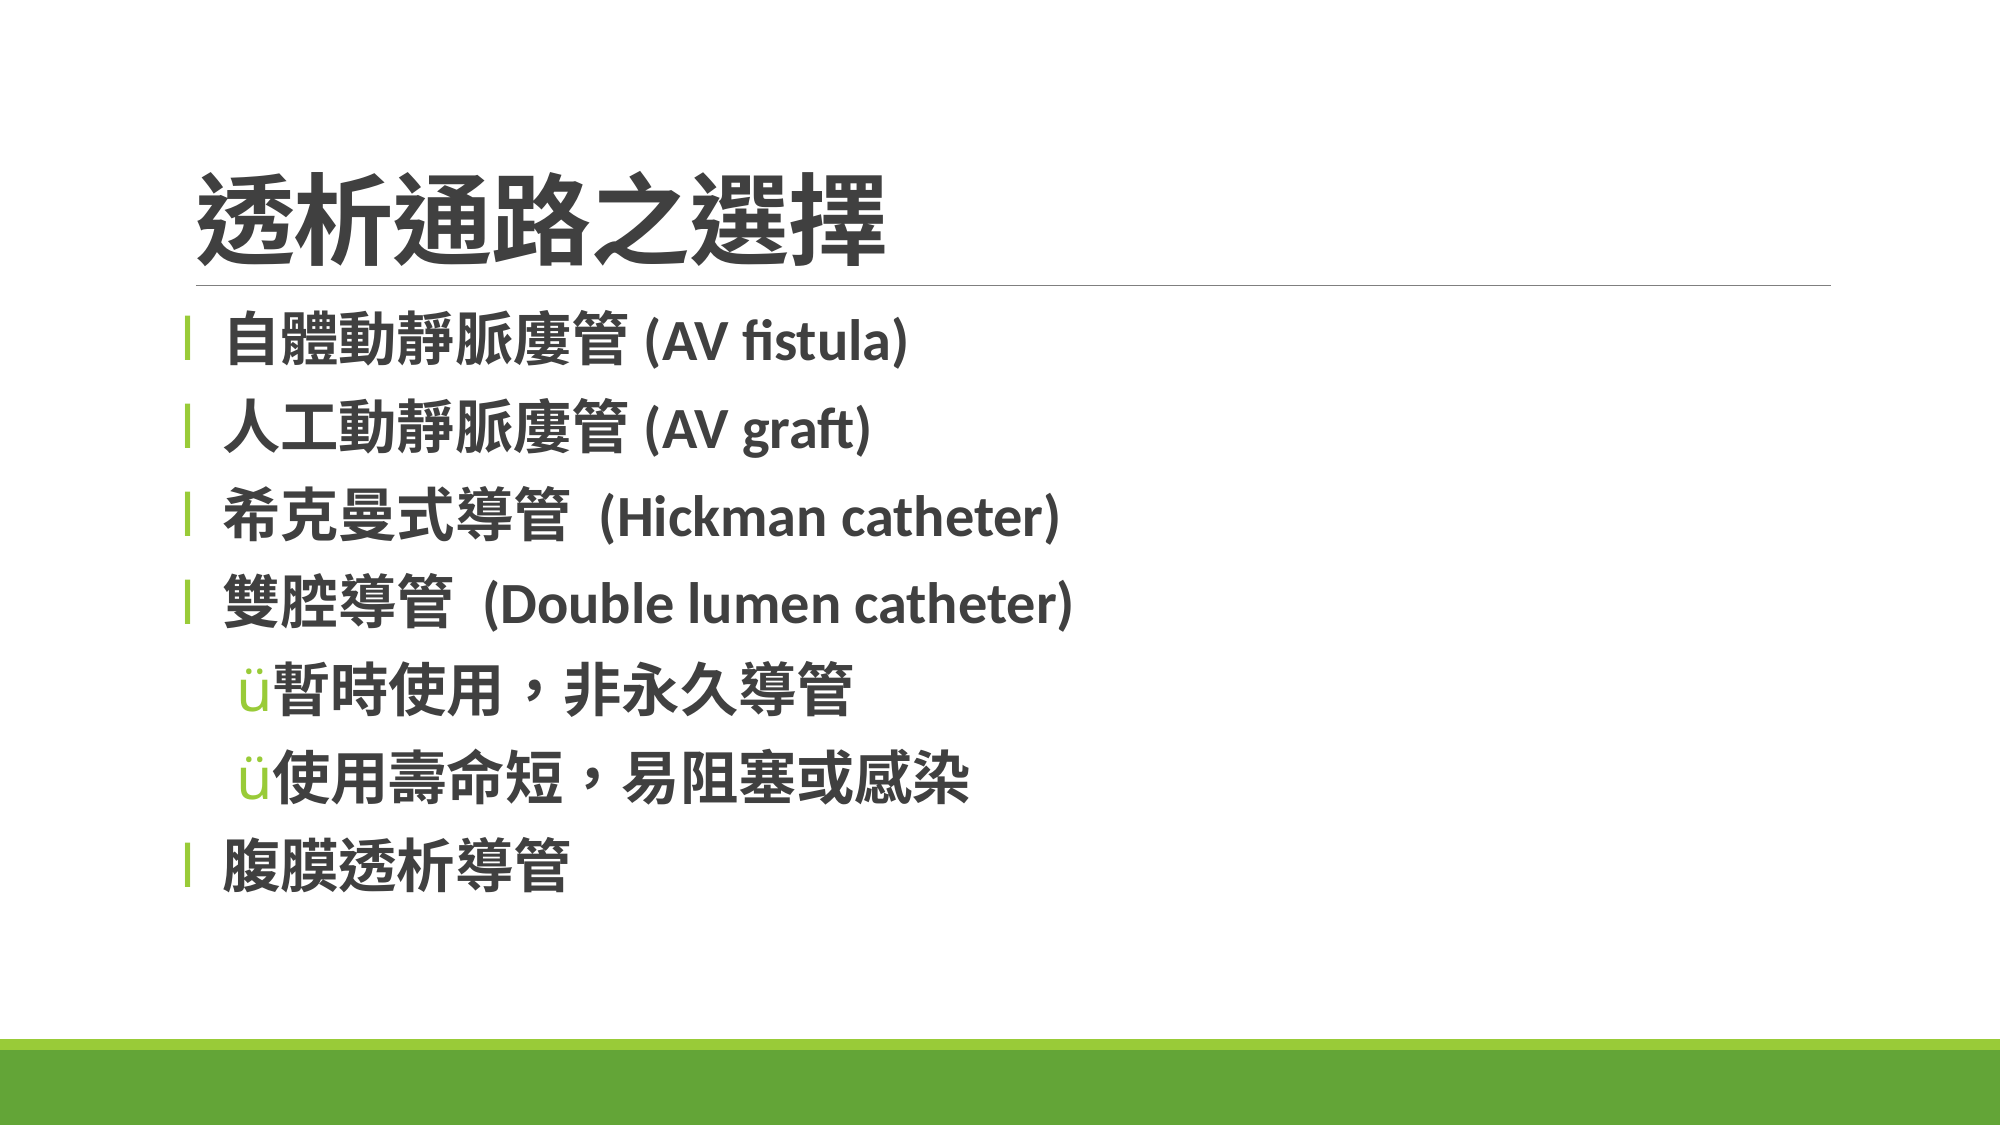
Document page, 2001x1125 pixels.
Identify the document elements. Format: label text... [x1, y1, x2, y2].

list 自體動靜脈廔管(AV fistula) 人工動靜脈廔管(AV graft) 希克曼式導管 (Hickman catheter) 雙腔導管 (Double lumen catheter) 暫時使用，非永久導管 使用壽命短，易阻塞或感染 腹膜透析導管 [180, 302, 1831, 963]
title 透析通路之選擇 [180, 47, 1831, 286]
